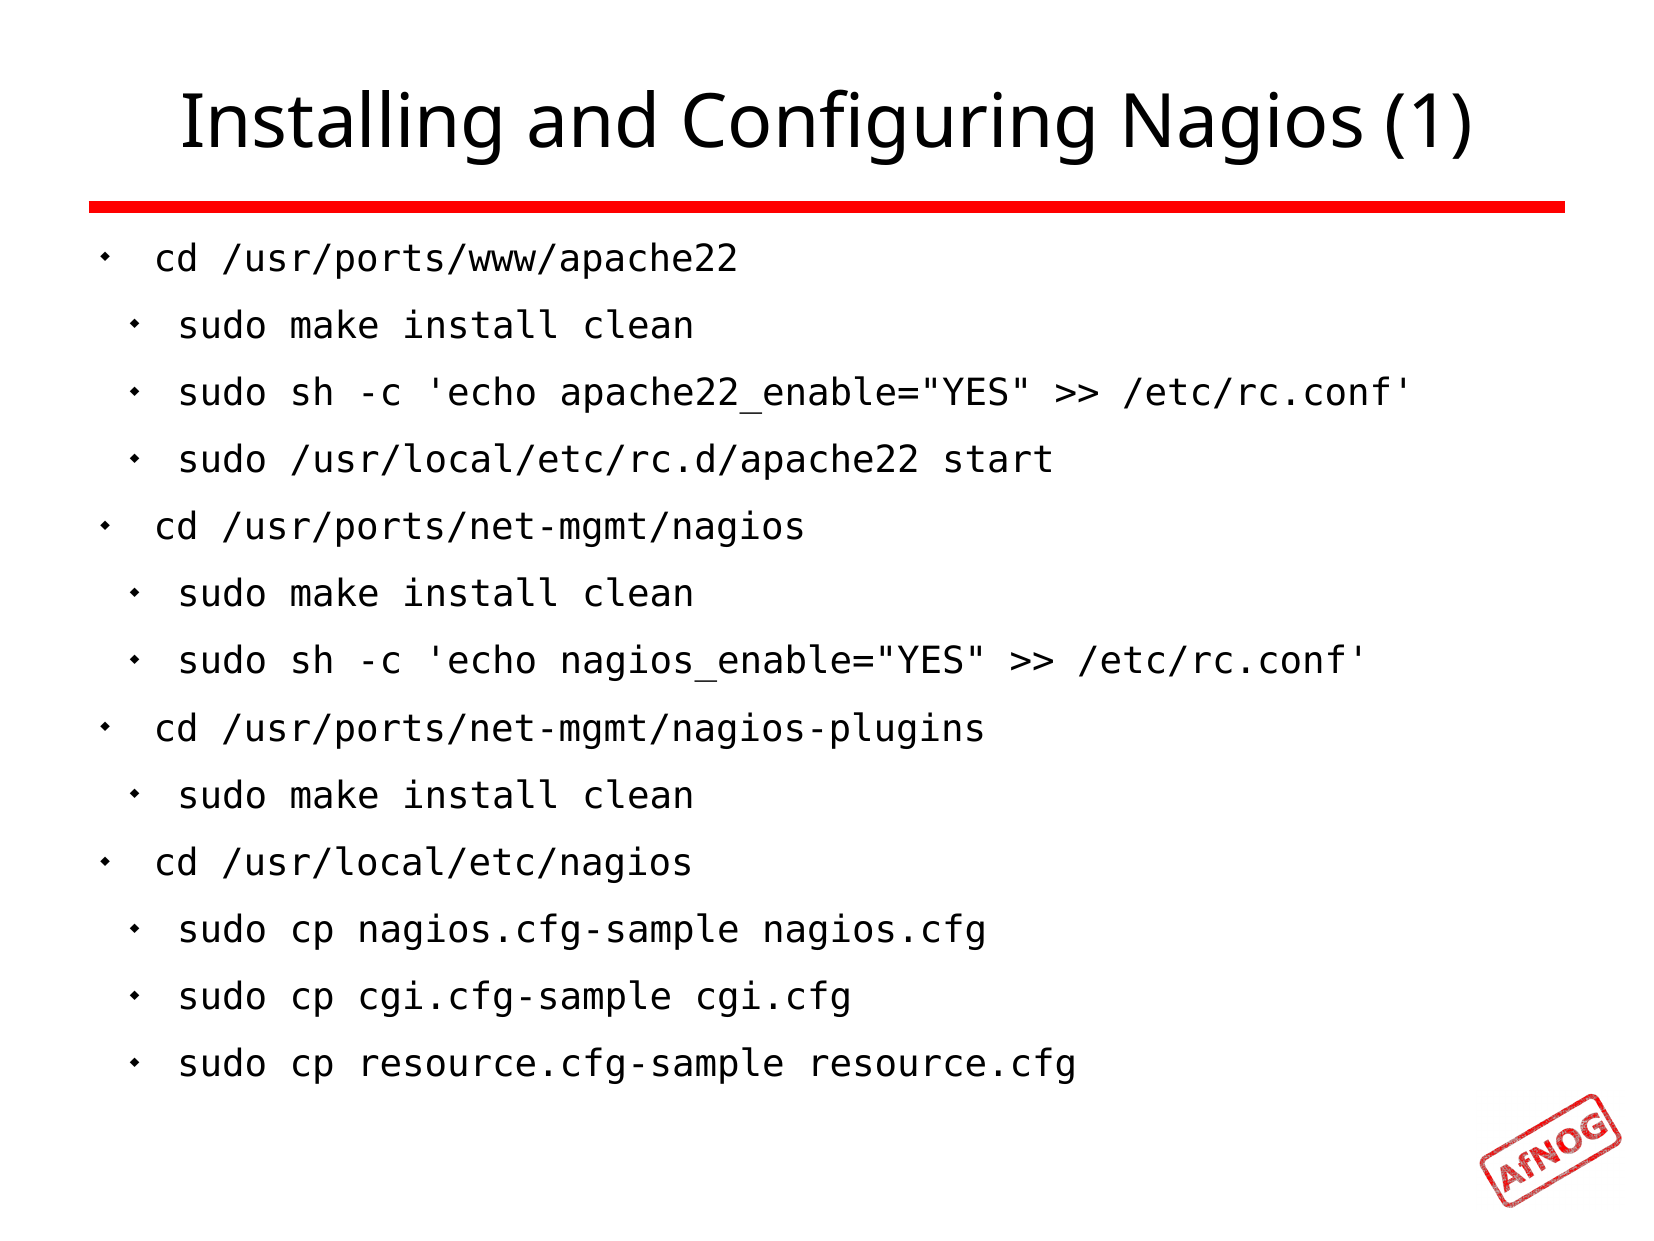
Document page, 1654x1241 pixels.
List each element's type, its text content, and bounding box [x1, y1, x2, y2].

title Installing and Configuring Nagios (1) [82, 36, 1571, 200]
picture [1476, 1090, 1625, 1211]
list cd /usr/ports/www/apache22 sudo make install clean sudo sh -c 'echo apache22_enable="YES" >> /etc/rc.conf' sudo /usr/local/etc/rc.d/apache22 start cd /usr/ports/net-mgmt/nagios sudo make install clean sudo sh -c 'echo nagios_enable="YES" >> /etc/rc.conf' cd /usr/ports/net-mgmt/nagios-plugins sudo make install clean cd /usr/local/etc/nagios sudo cp nagios.cfg-sample nagios.cfg sudo cp cgi.cfg-sample cgi.cfg sudo cp resource.cfg-sample resource.cfg [82, 236, 1571, 1108]
